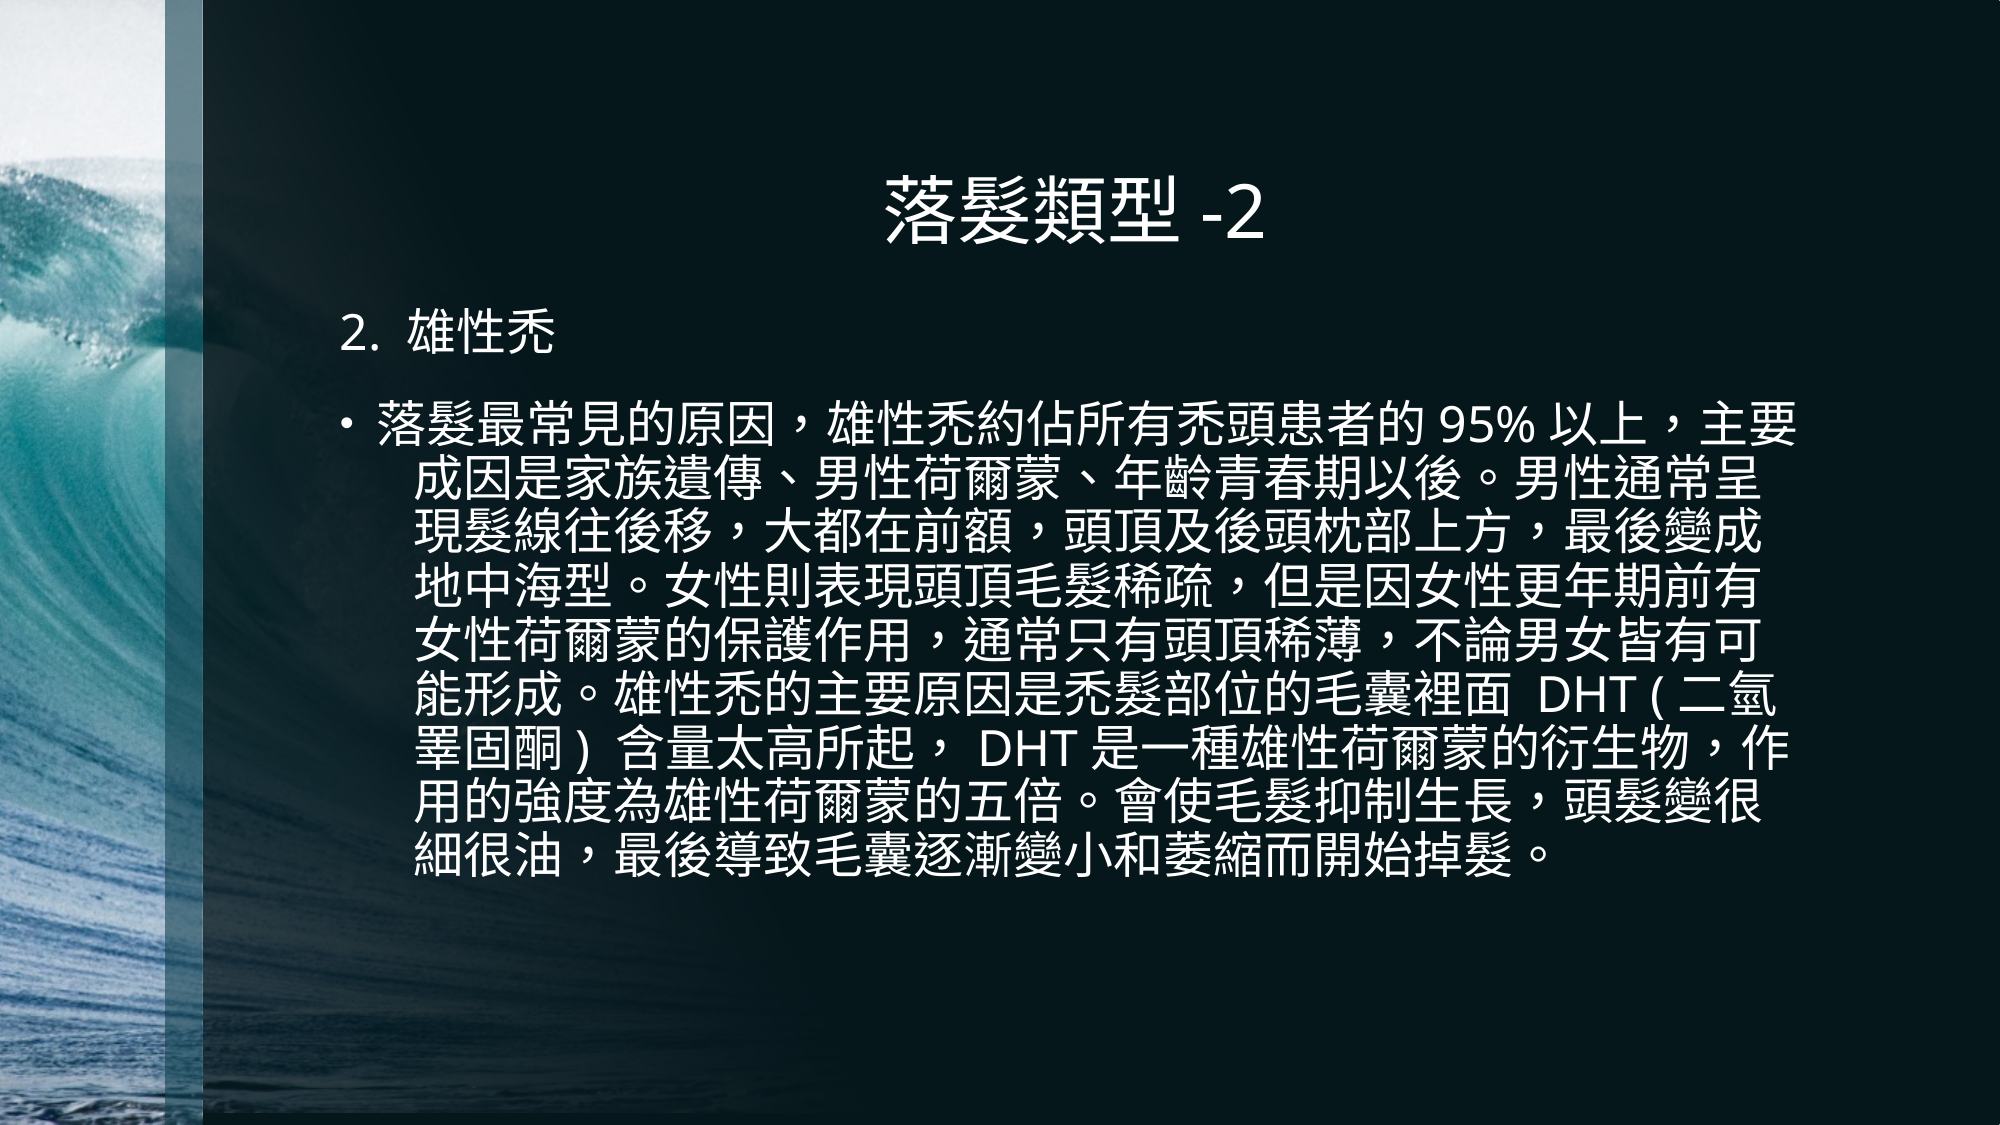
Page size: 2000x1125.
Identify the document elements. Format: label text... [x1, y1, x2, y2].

list 2. 雄性禿 落髮最常見的原因，雄性禿約佔所有禿頭患者的95%以上，主要成因是家族遺傳、男性荷爾蒙、年齡青春期以後。男性通常呈現髮線往後移，大都在前額，頭頂及後頭枕部上方，最後變成地中海型。女性則表現頭頂毛髮稀疏，但是因女性更年期前有女性荷爾蒙的保護作用，通常只有頭頂稀薄，不論男女皆有可能形成。雄性禿的主要原因是禿髮部位的毛囊裡面 DHT (二氫睪固酮) 含量太高所起，DHT是一種雄性荷爾蒙的衍生物，作用的強度為雄性荷爾蒙的五倍。會使毛髮抑制生長，頭髮變很細很油，最後導致毛囊逐漸變小和萎縮而開始掉髮。 [324, 299, 1825, 1026]
title 落髮類型-2 [324, 62, 1825, 263]
